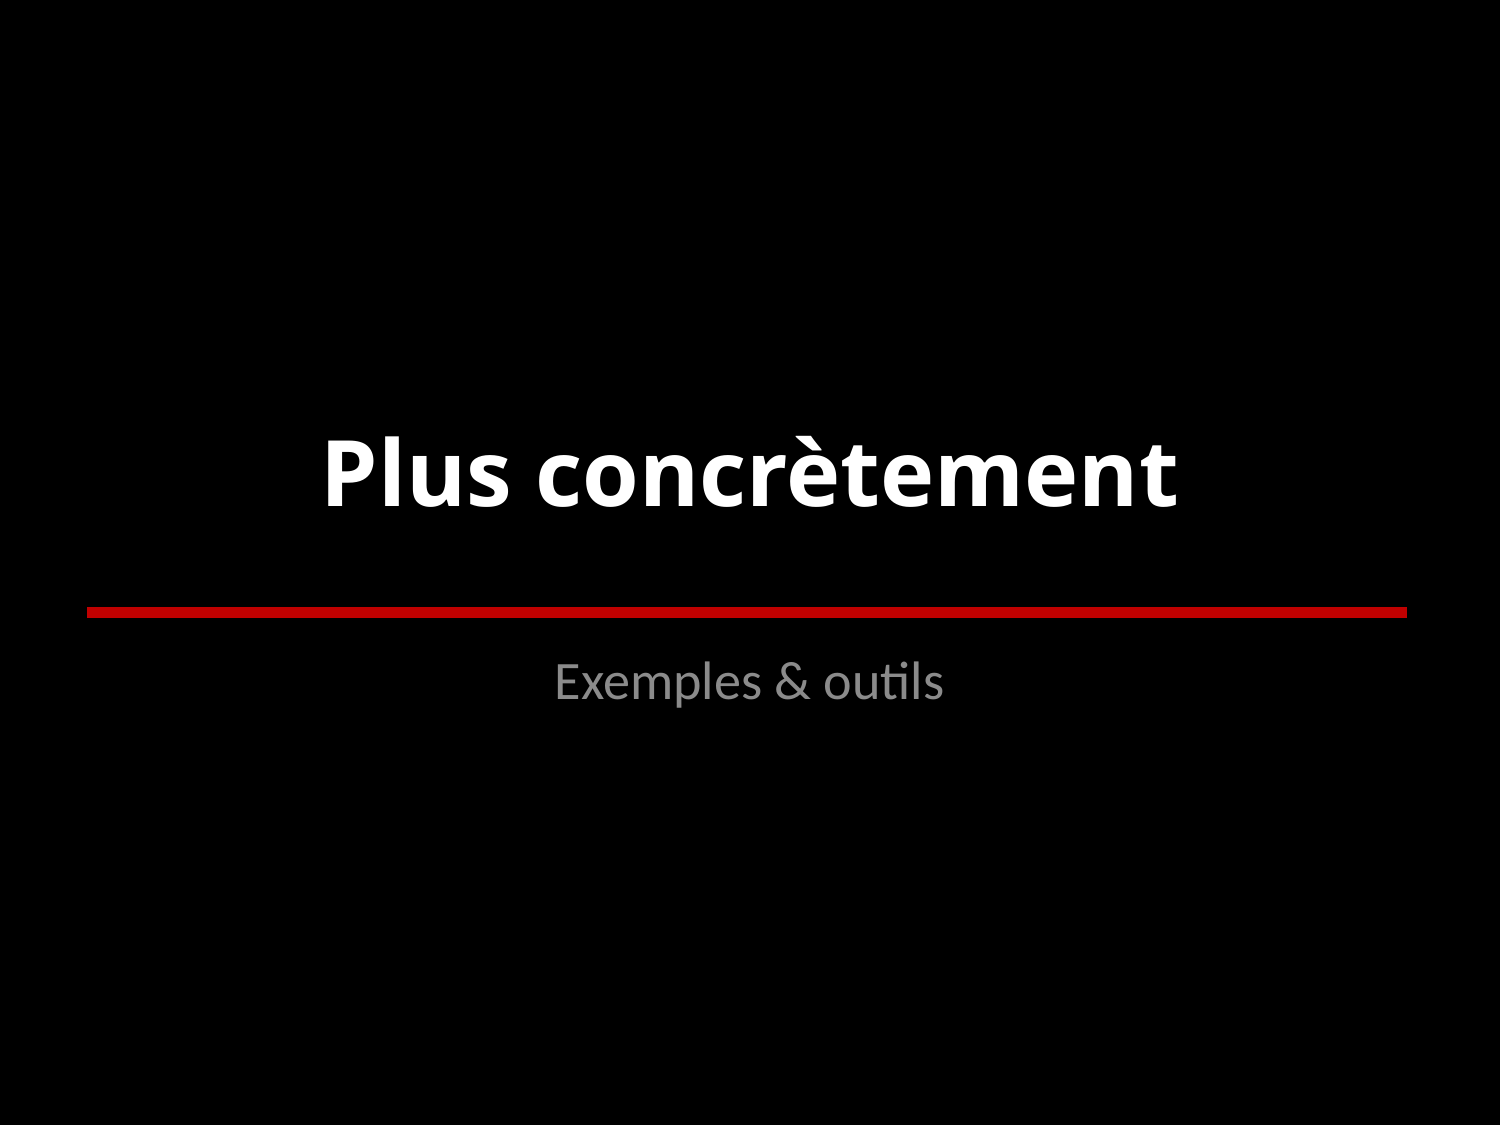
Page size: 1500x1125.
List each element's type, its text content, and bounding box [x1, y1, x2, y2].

subtitle Exemples & outils [225, 637, 1275, 963]
title Plus concrètement [112, 349, 1388, 591]
